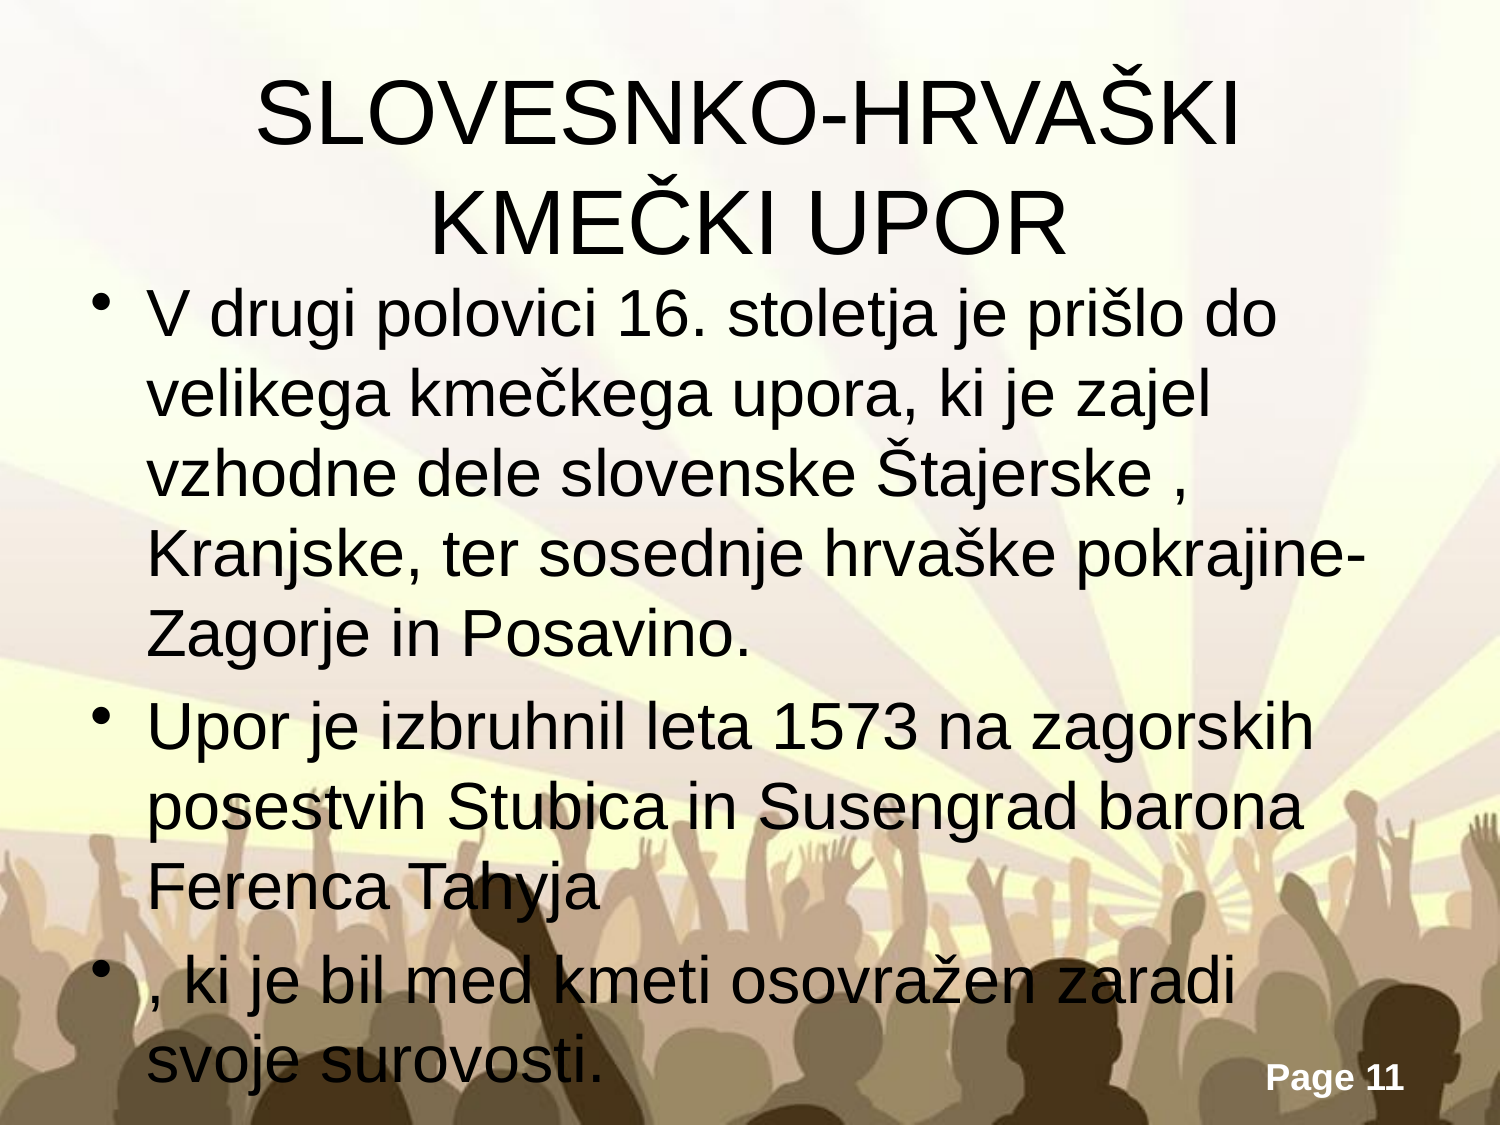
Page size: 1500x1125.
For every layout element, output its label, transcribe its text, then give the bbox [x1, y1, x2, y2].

list V drugi polovici 16. stoletja je prišlo do velikega kmečkega upora, ki je zajel vzhodne dele slovenske Štajerske , Kranjske, ter sosednje hrvaške pokrajine-Zagorje in Posavino. Upor je izbruhnil leta 1573 na zagorskih posestvih Stubica in Susengrad barona Ferenca Tahyja , ki je bil med kmeti osovražen zaradi svoje surovosti. [75, 262, 1425, 1005]
picture [0, 0, 1500, 1125]
title SLOVESNKO-HRVAŠKI KMEČKI UPOR [75, 45, 1425, 233]
